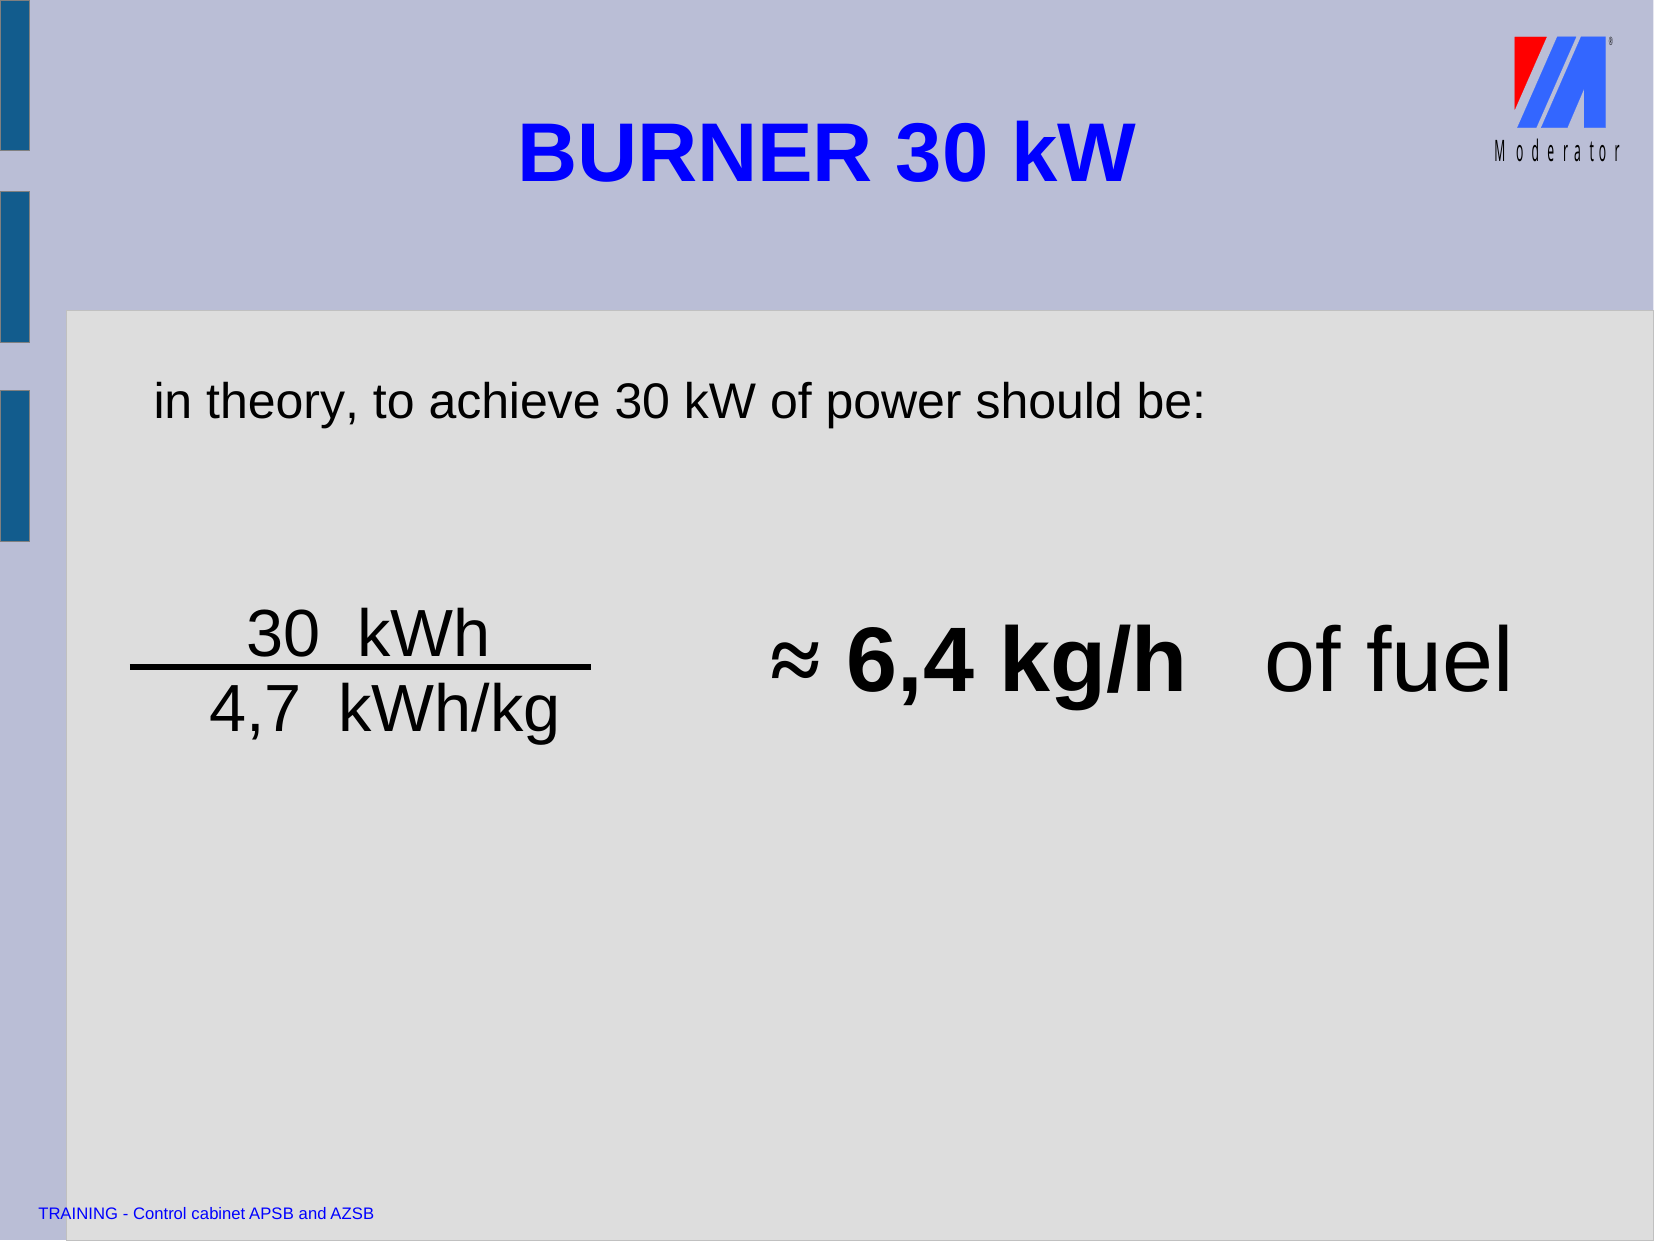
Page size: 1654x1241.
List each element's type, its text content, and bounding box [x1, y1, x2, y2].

title BURNER 30 kW [82, 49, 1571, 257]
text_box TRAINING - Control cabinet APSB and AZSB [23, 1197, 1134, 1231]
text_box ≈ 6,4 kg/h of fuel [596, 601, 1654, 719]
picture [1492, 33, 1635, 167]
list in theory, to achieve 30 kW of power should be: 30 kWh 4,7 kWh/kg [82, 372, 1571, 780]
